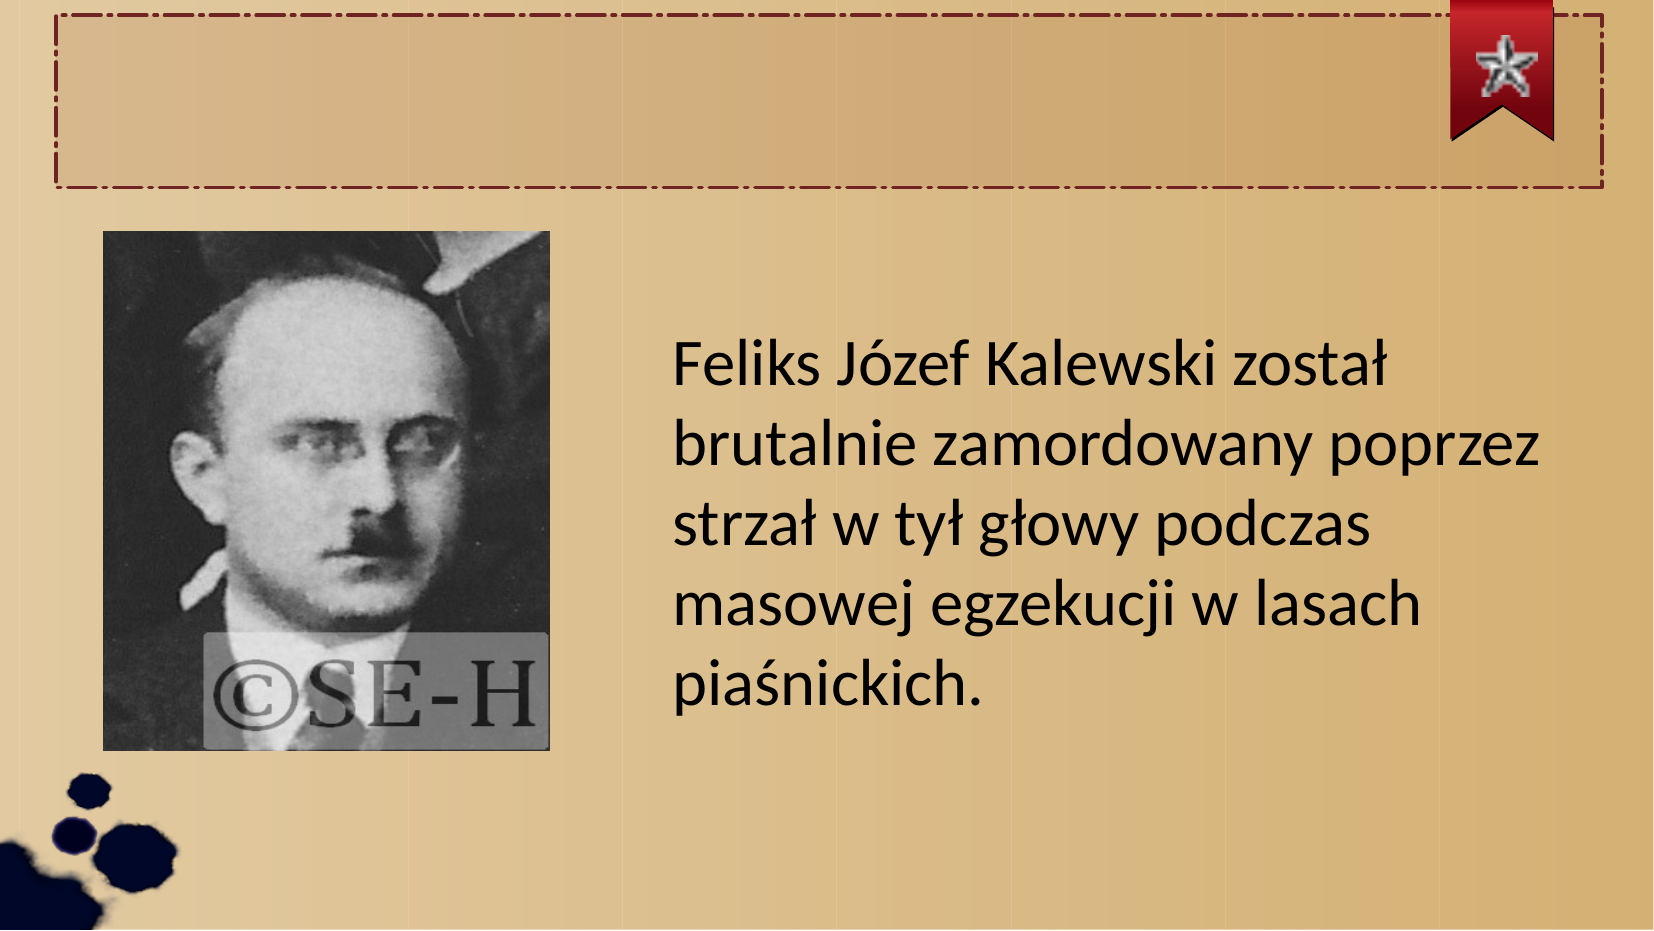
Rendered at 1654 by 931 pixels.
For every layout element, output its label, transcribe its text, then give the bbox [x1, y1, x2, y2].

text_box Feliks Józef Kalewski został brutalnie zamordowany poprzez strzał w tył głowy podczas masowej egzekucji w lasach piaśnickich. [657, 231, 1574, 732]
picture [103, 231, 550, 751]
picture [1476, 35, 1538, 97]
